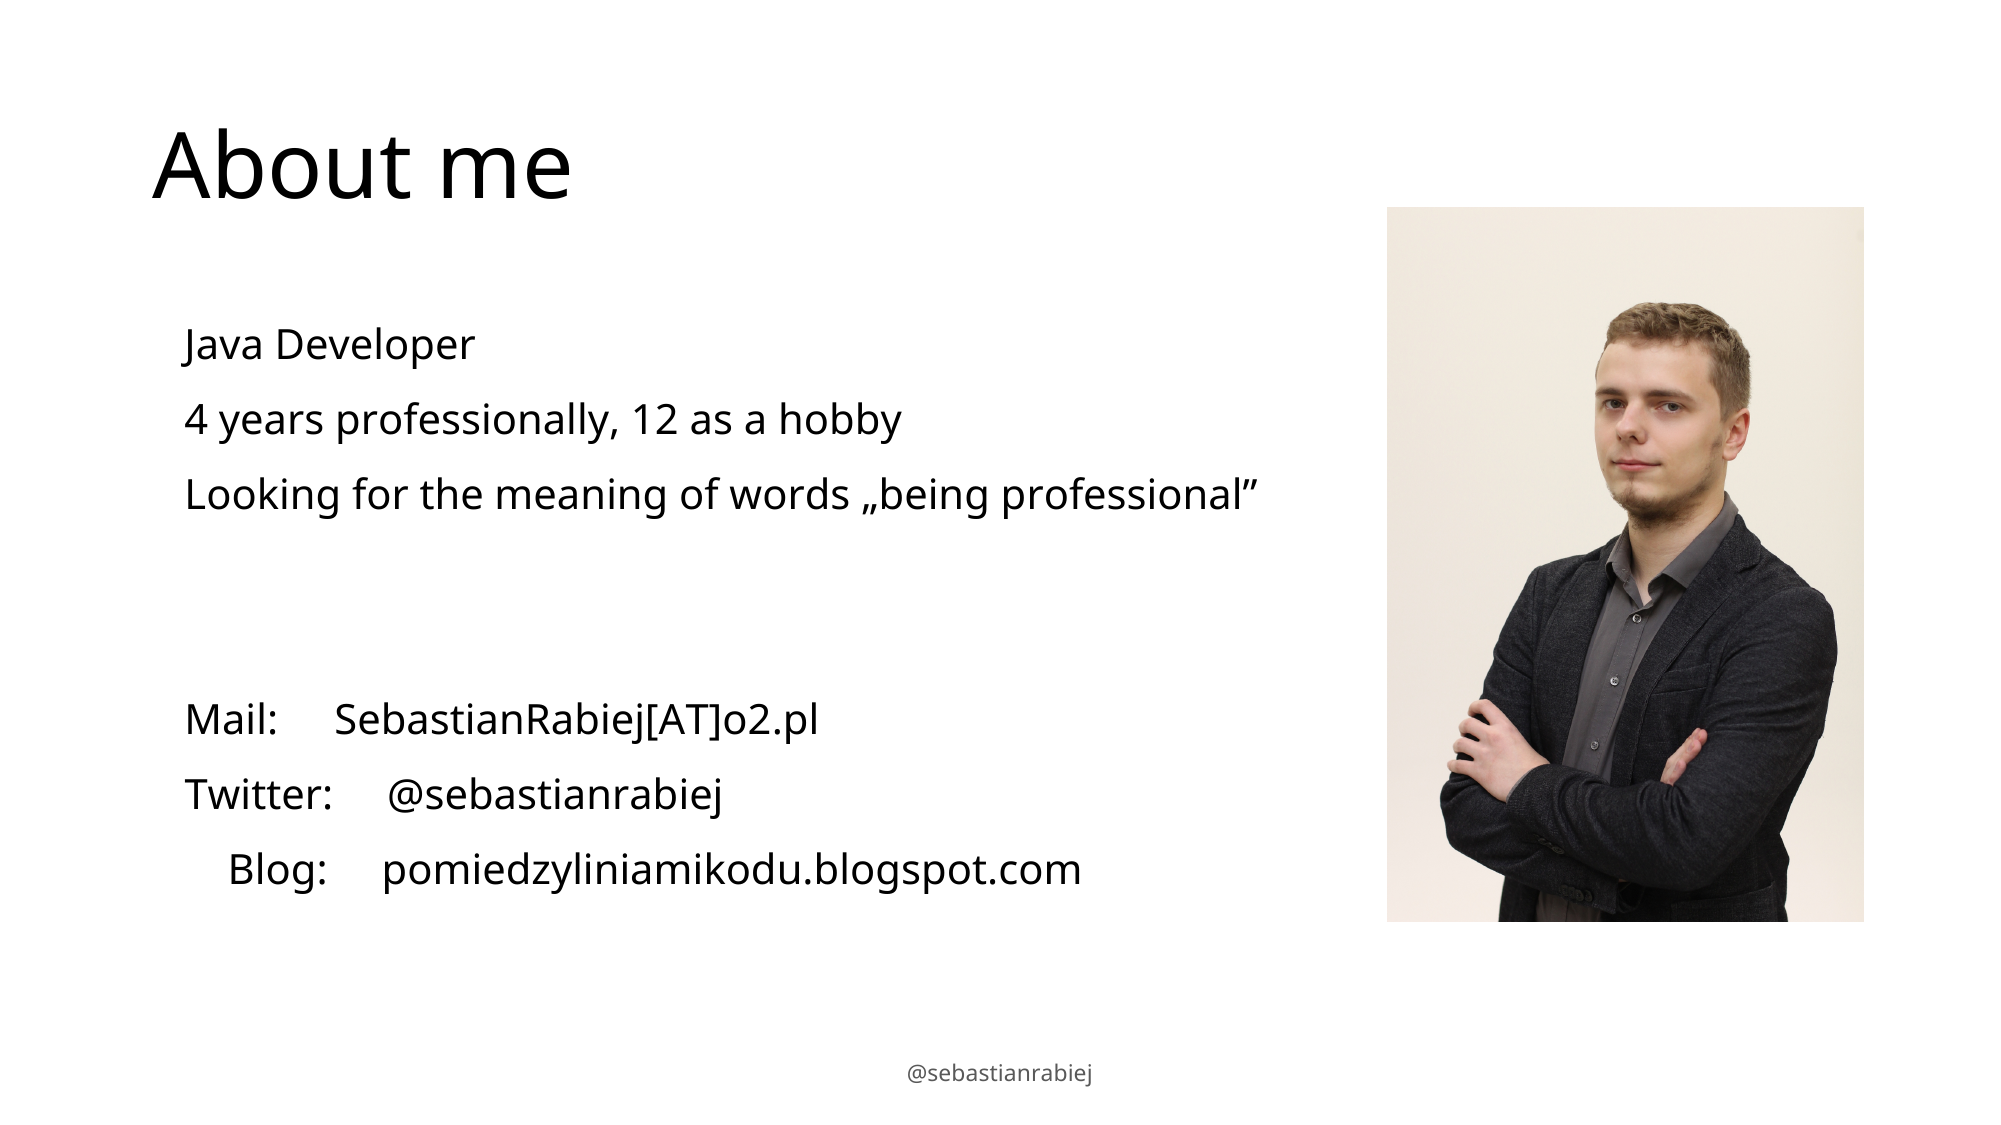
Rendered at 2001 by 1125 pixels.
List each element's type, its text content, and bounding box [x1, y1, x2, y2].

title About me [137, 59, 1863, 278]
text_box Java Developer 4 years professionally, 12 as a hobby Looking for the meaning of words „being professional” Mail: SebastianRabiej[AT]o2.pl Twitter: @sebastianrabiej Blog: pomiedzyliniamikodu.blogspot.com [94, 235, 1356, 998]
text_box @sebastianrabiej [662, 1042, 1338, 1103]
picture [1387, 208, 1864, 922]
